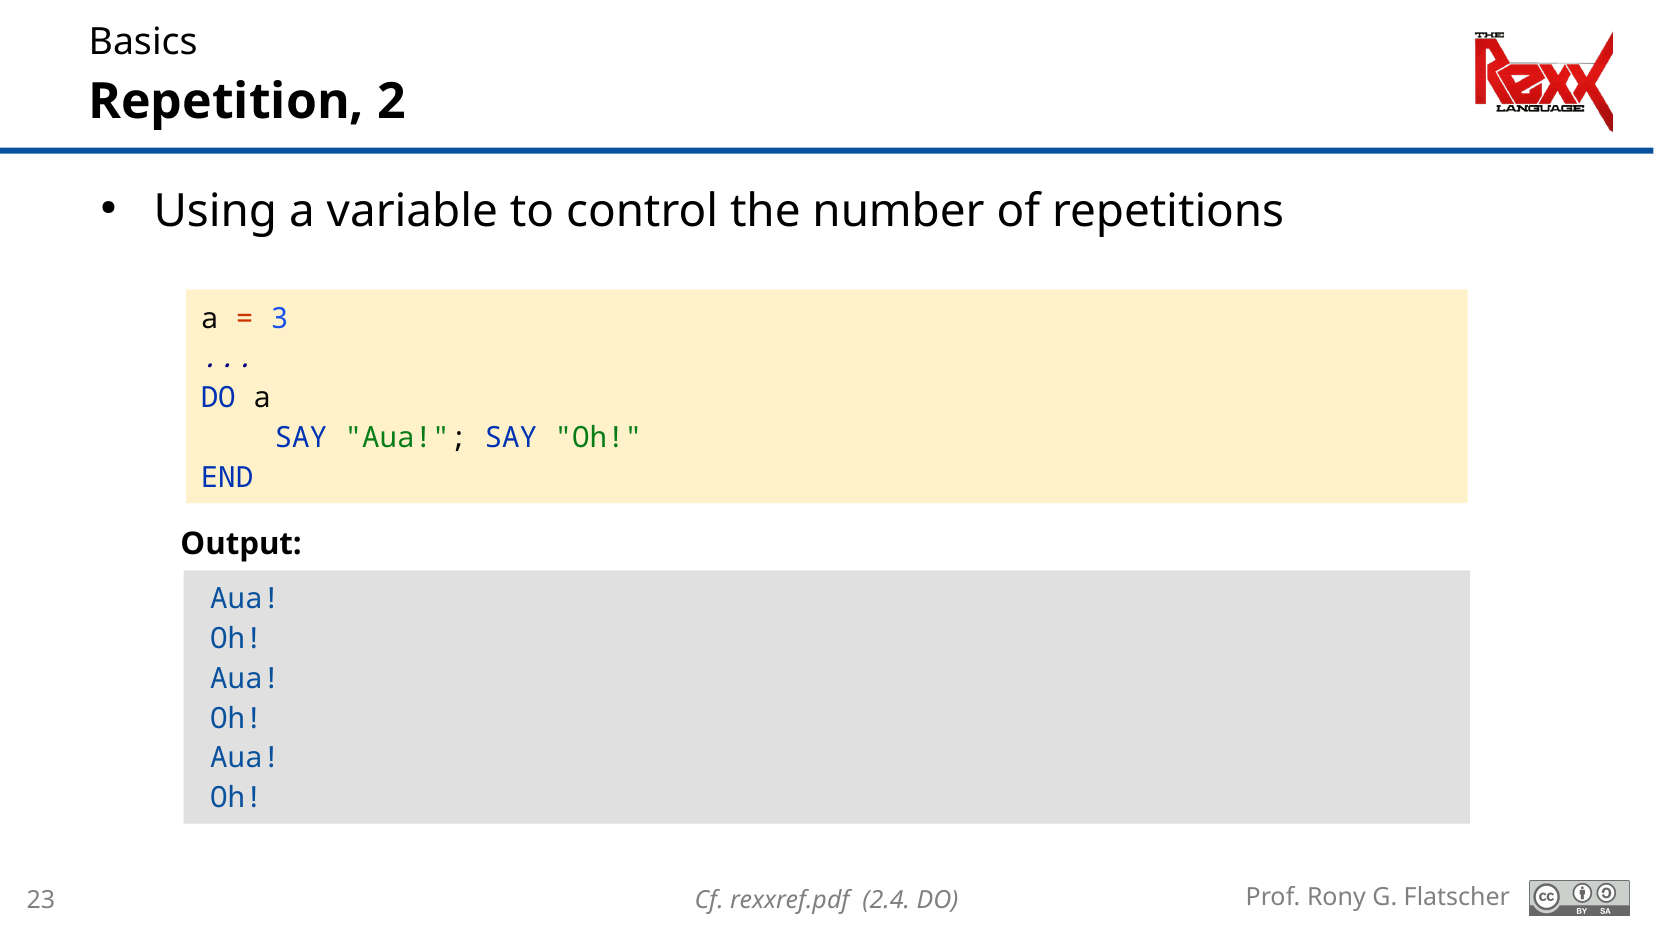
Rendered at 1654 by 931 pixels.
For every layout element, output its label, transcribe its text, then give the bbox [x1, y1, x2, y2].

text_box a = 3 ... DO a SAY "Aua!"; SAY "Oh!" END [186, 289, 1468, 495]
list Using a variable to control the number of repetitions [82, 177, 1571, 266]
text_box Output: [165, 513, 331, 570]
text_box Cf. rexxref.pdf (2.4. DO) [0, 874, 1654, 922]
text_box Aua! Oh! Aua! Oh! Aua! Oh! [183, 570, 1470, 814]
title Basics Repetition, 2 [29, 0, 1654, 148]
